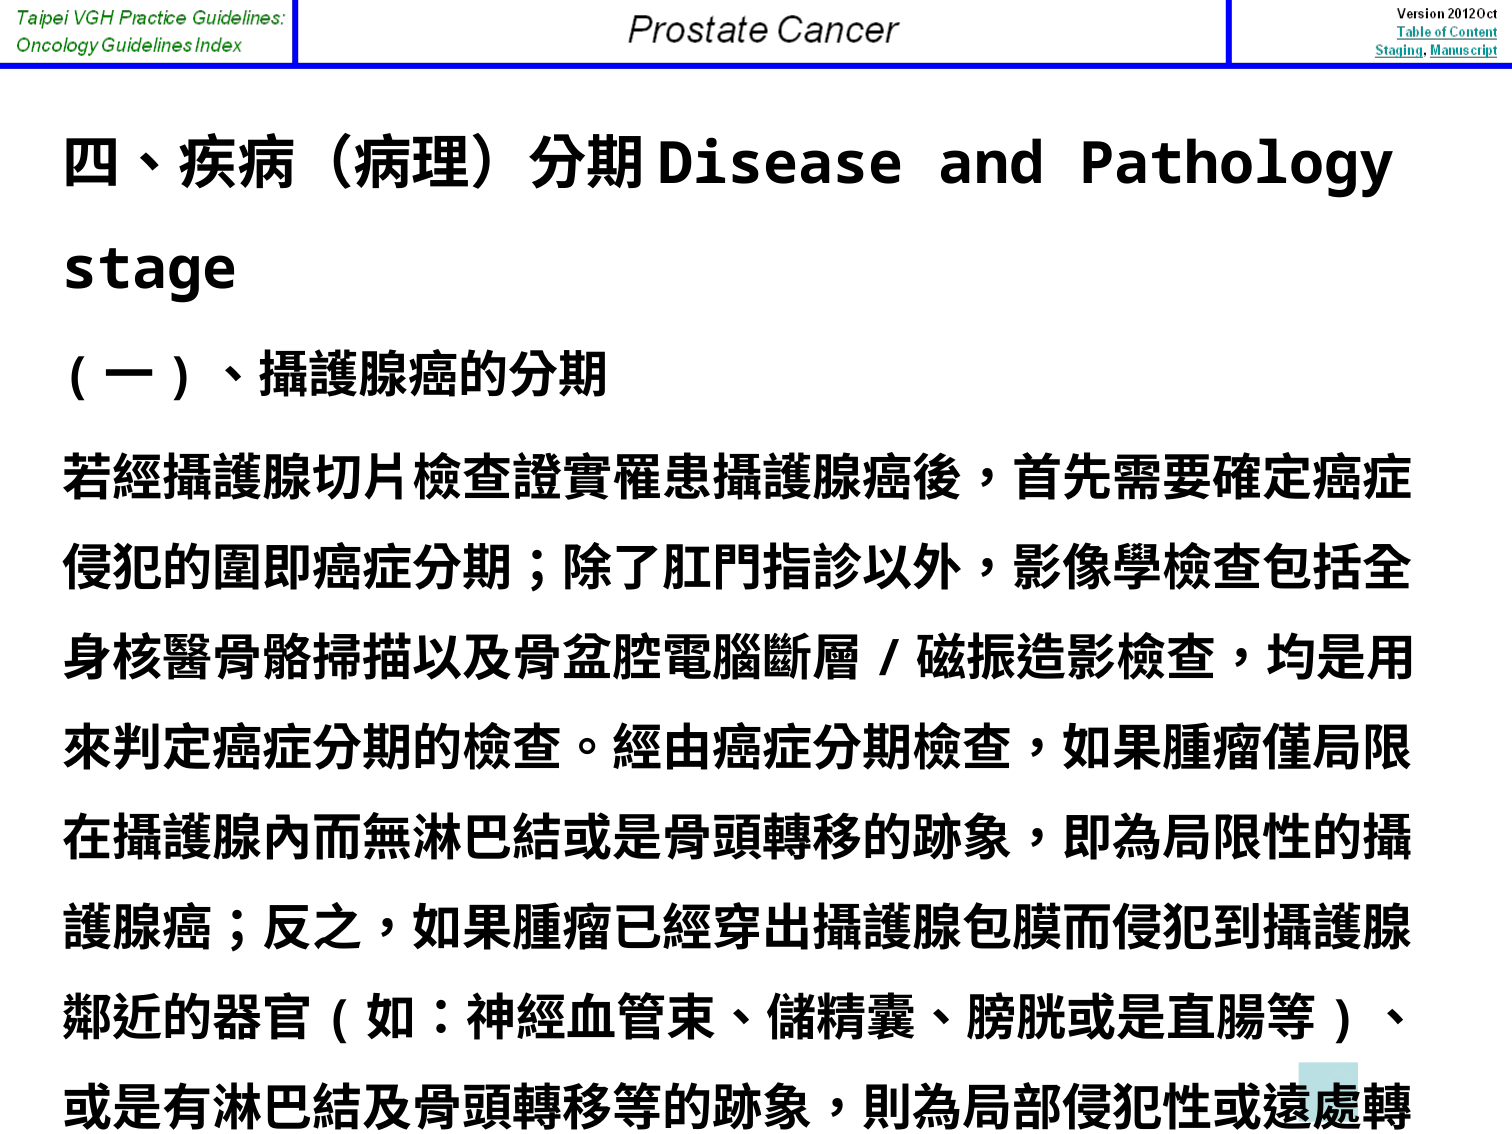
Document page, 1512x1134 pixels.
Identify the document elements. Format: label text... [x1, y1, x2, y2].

subtitle 四、疾病（病理）分期Disease and Pathology stage (一)、攝護腺癌的分期 若經攝護腺切片檢查證實罹患攝護腺癌後，首先需要確定癌症侵犯的圍即癌症分期；除了肛門指診以外，影像學檢查包括全身核醫骨骼掃描以及骨盆腔電腦斷層/磁振造影檢查，均是用來判定癌症分期的檢查。經由癌症分期檢查，如果腫瘤僅局限在攝護腺內而無淋巴結或是骨頭轉移的跡象，即為局限性的攝護腺癌；反之，如果腫瘤已經穿出攝護腺包膜而侵犯到攝護腺鄰近的器官(如：神經血管束、儲精囊、膀胱或是直腸等)、或是有淋巴結及骨頭轉移等的跡象，則為局部侵犯性或遠處轉移性（晚期）的攝護腺癌。 [47, 82, 1465, 1099]
